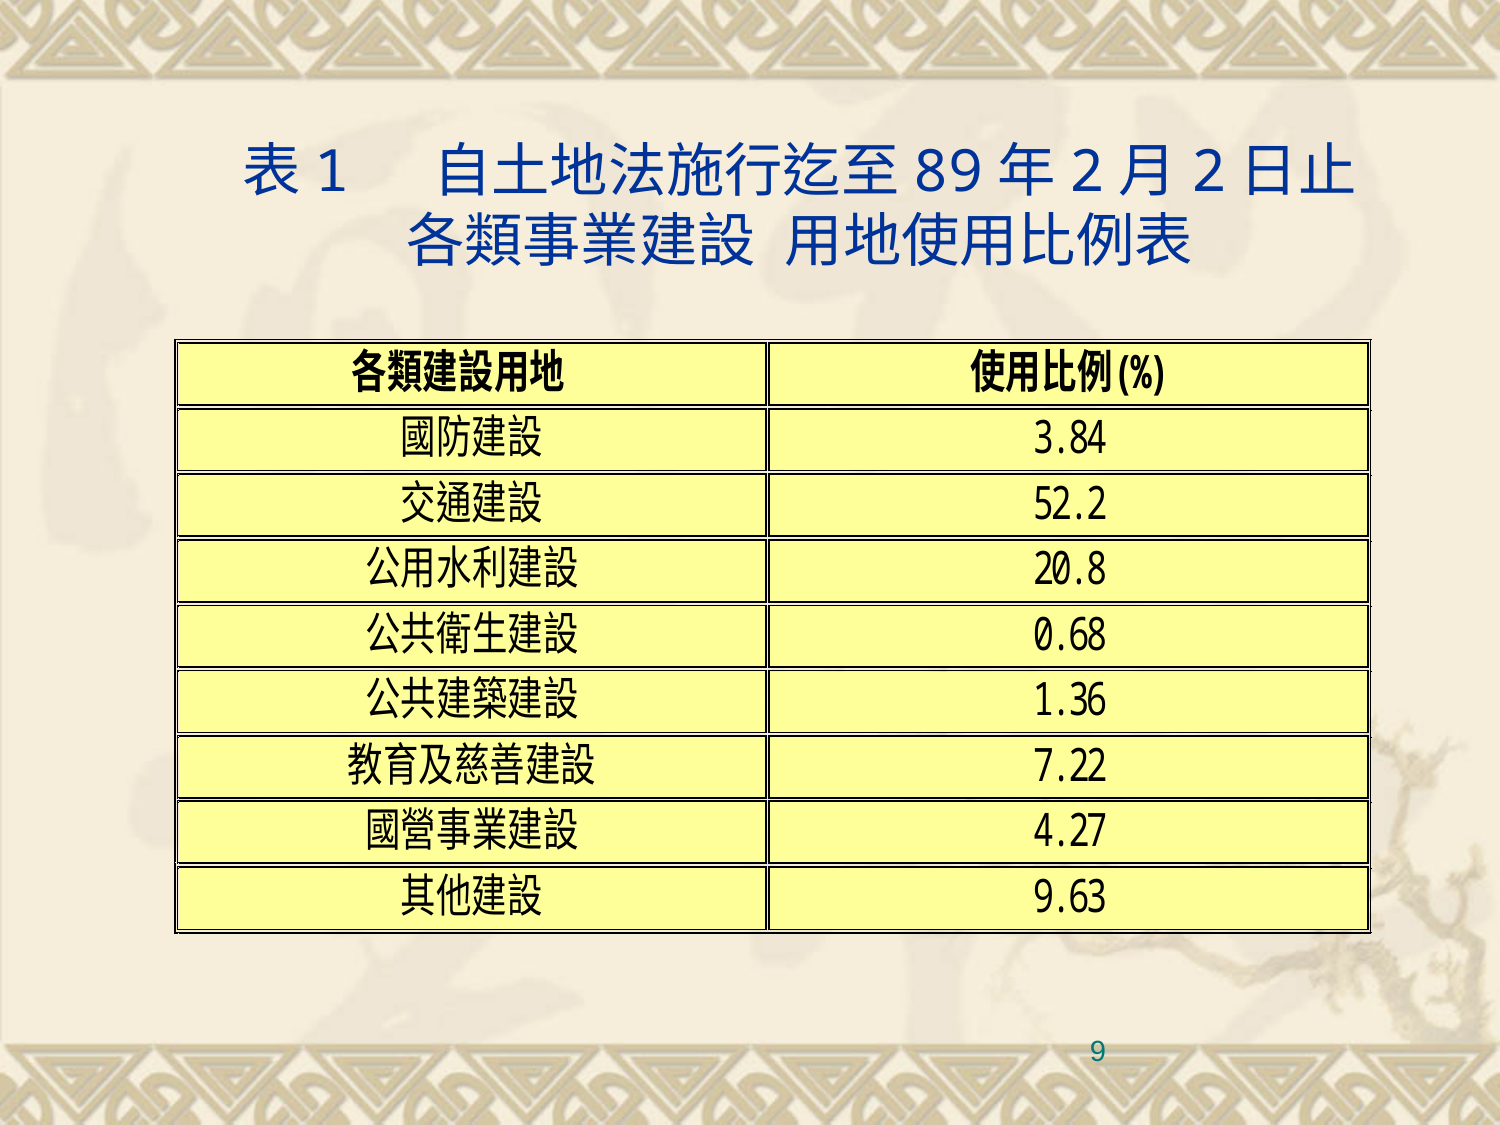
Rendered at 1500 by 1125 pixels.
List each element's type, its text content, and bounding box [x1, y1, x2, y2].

title 表1 自土地法施行迄至89年2月2日止 各類事業建設 用地使用比例表 [98, 125, 1500, 313]
chart [147, 267, 1436, 935]
text_box [1074, 1024, 1451, 1103]
